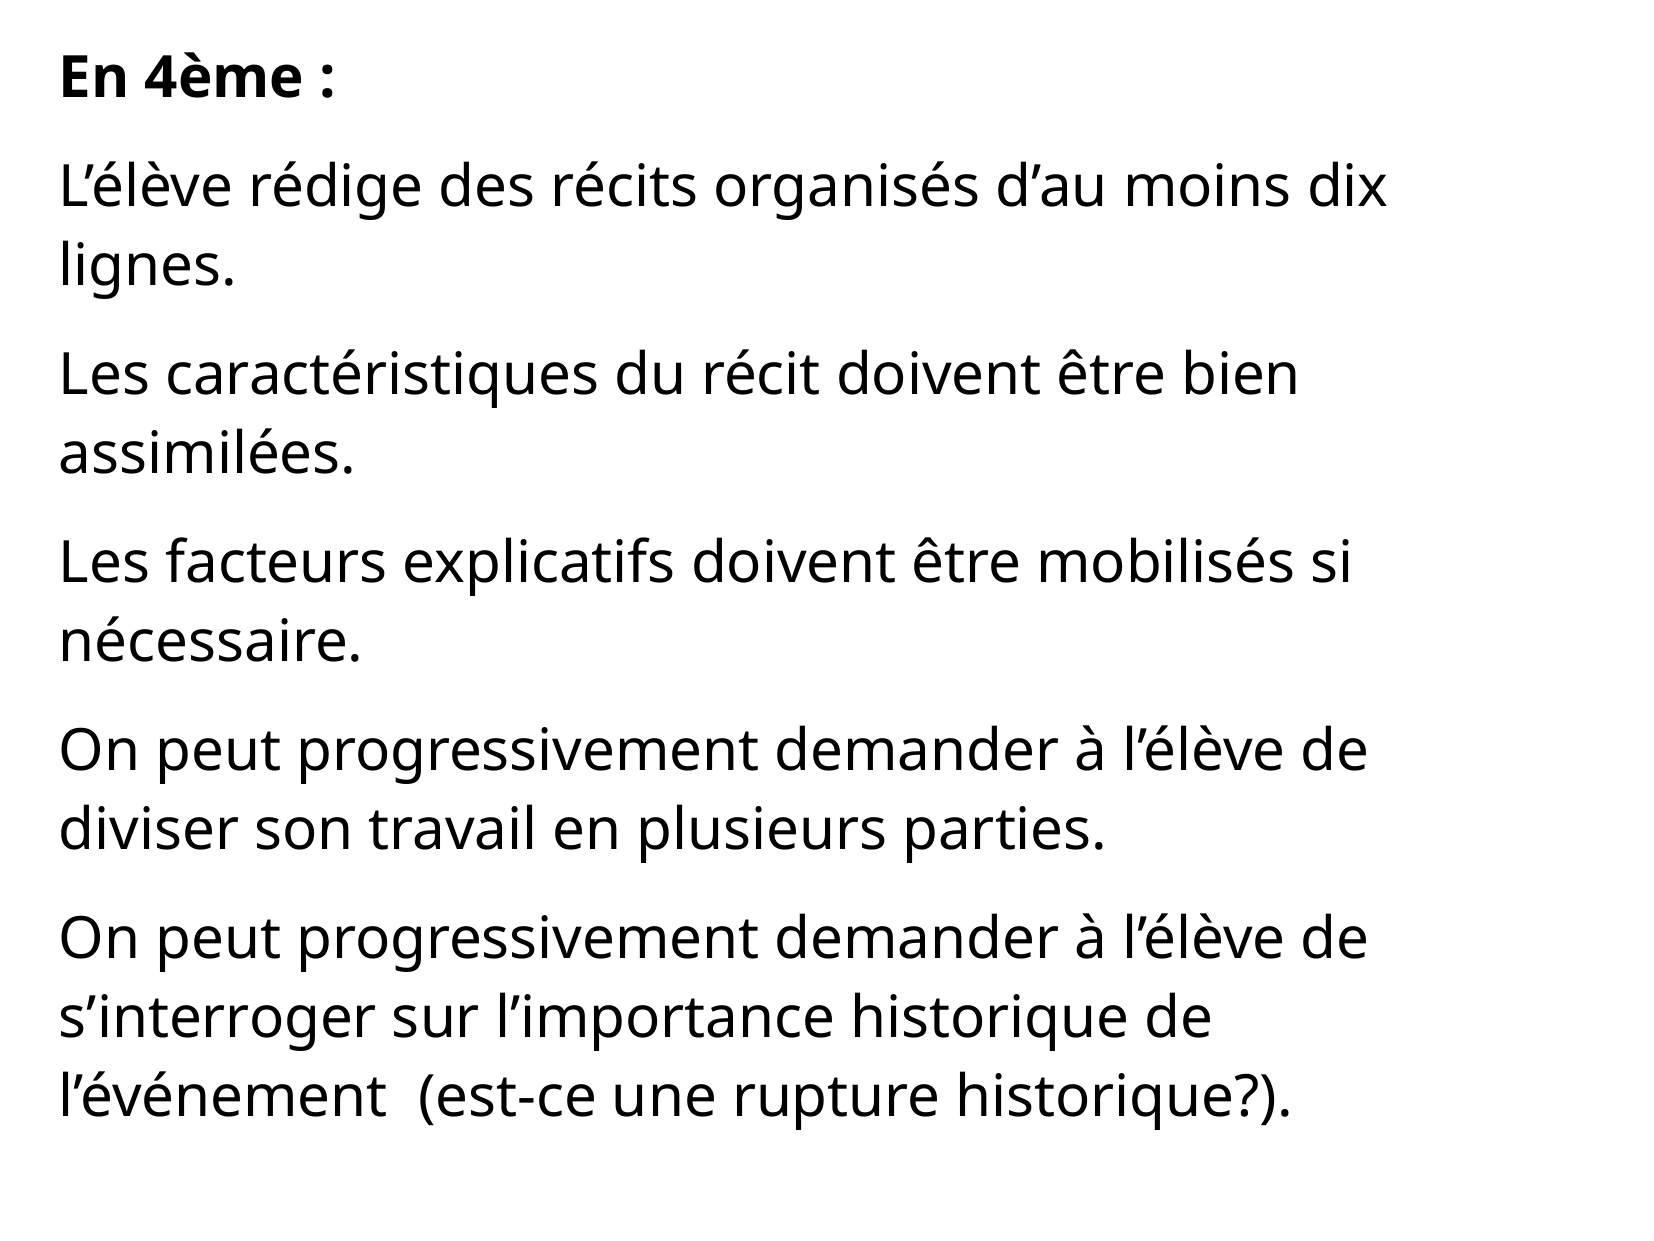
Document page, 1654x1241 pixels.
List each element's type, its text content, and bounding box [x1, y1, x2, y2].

list En 4ème : L’élève rédige des récits organisés d’au moins dix lignes. Les caractéristiques du récit doivent être bien assimilées. Les facteurs explicatifs doivent être mobilisés si nécessaire. On peut progressivement demander à l’élève de diviser son travail en plusieurs parties. On peut progressivement demander à l’élève de s’interroger sur l’importance historique de l’événement (est-ce une rupture historique?). [59, 35, 1548, 780]
list [35, 236, 1642, 1158]
